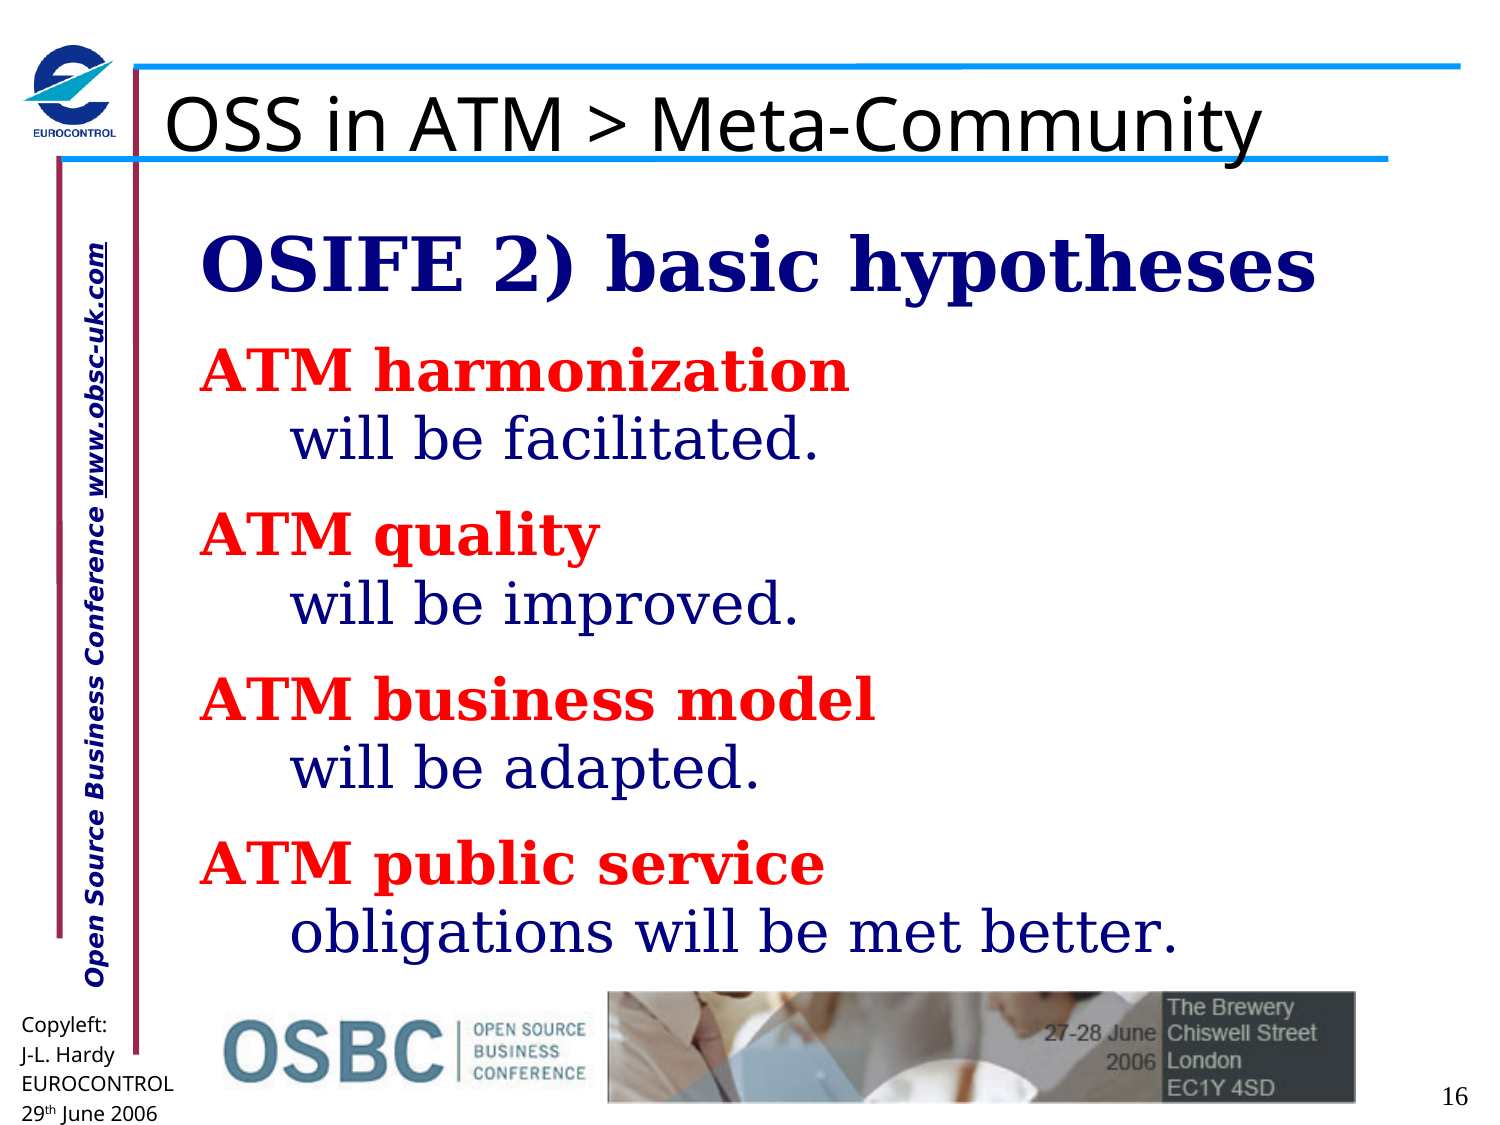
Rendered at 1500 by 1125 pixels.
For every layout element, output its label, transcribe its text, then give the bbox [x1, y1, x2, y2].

list OSIFE 2) basic hypotheses ATM harmonization will be facilitated. ATM quality will be improved. ATM business model will be adapted. ATM public service obligations will be met better. [165, 220, 1486, 1022]
picture [201, 1022, 1356, 1104]
picture [22, 45, 116, 137]
